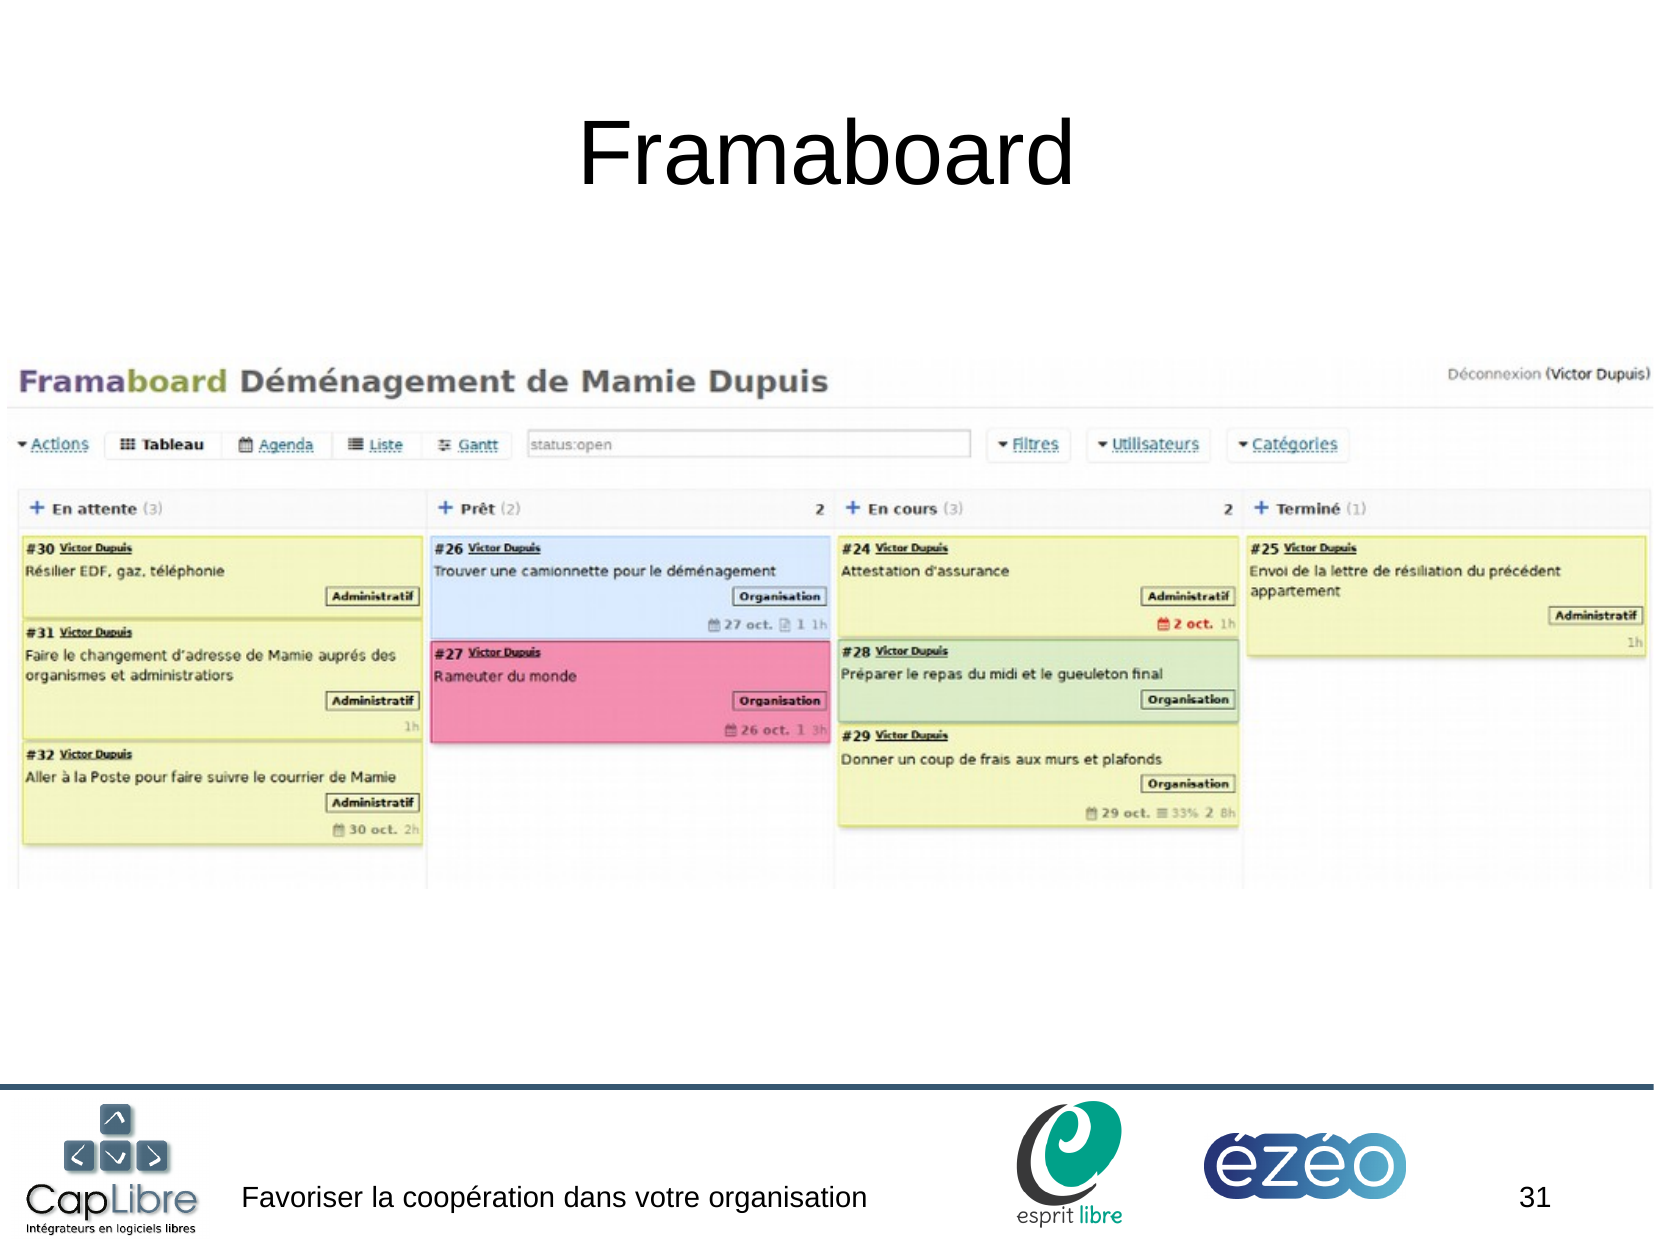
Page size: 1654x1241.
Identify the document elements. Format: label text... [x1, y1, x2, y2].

picture [7, 357, 1654, 889]
picture [1204, 1133, 1406, 1199]
picture [11, 1098, 210, 1239]
picture [1003, 1098, 1134, 1229]
title Framaboard [82, 49, 1571, 257]
